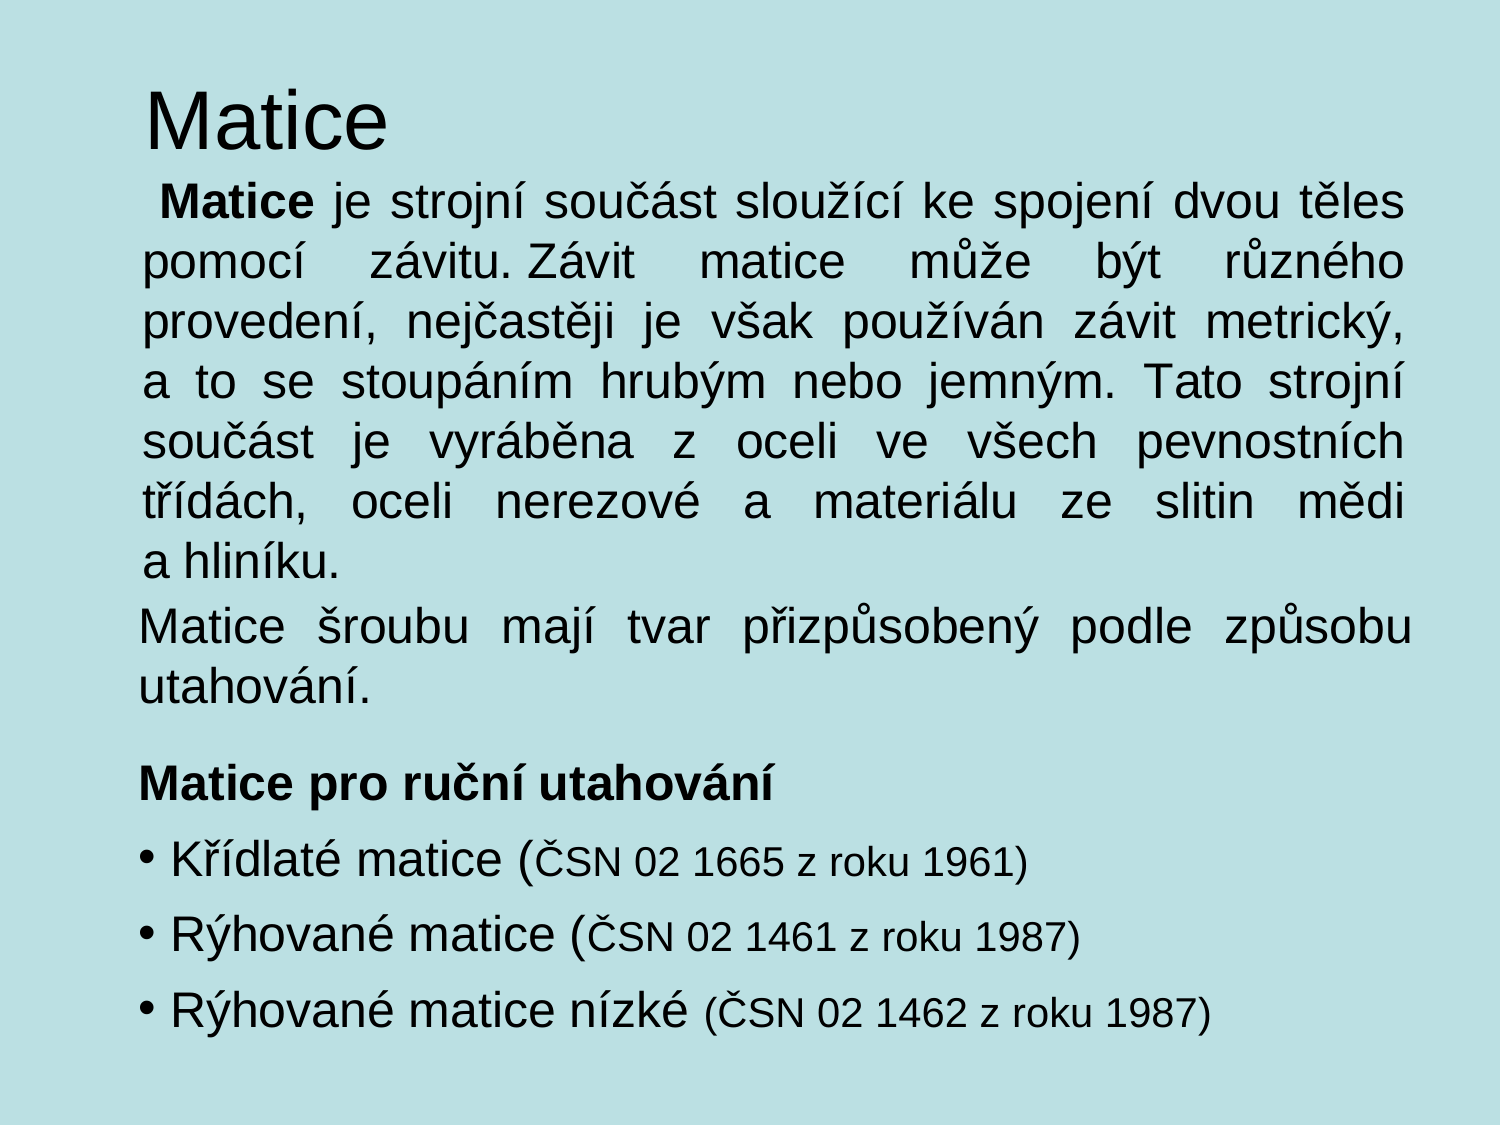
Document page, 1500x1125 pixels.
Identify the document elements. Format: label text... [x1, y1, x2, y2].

list Matice je strojní součást sloužící ke spojení dvou těles pomocí závitu. Závit matice může být různého provedení, nejčastěji je však používán závit metrický, a to se stoupáním hrubým nebo jemným. Tato strojní součást je vyráběna z oceli ve všech pevnostních třídách, oceli nerezové a materiálu ze slitin mědi a hliníku. [70, 161, 1421, 597]
text_box Matice šroubu mají tvar přizpůsobený podle způsobu utahování. Matice pro ruční utahování Křídlaté matice (ČSN 02 1665 z roku 1961) Rýhované matice (ČSN 02 1461 z roku 1987) Rýhované matice nízké (ČSN 02 1462 z roku 1987) [123, 585, 1429, 1122]
title Matice [129, 43, 770, 161]
